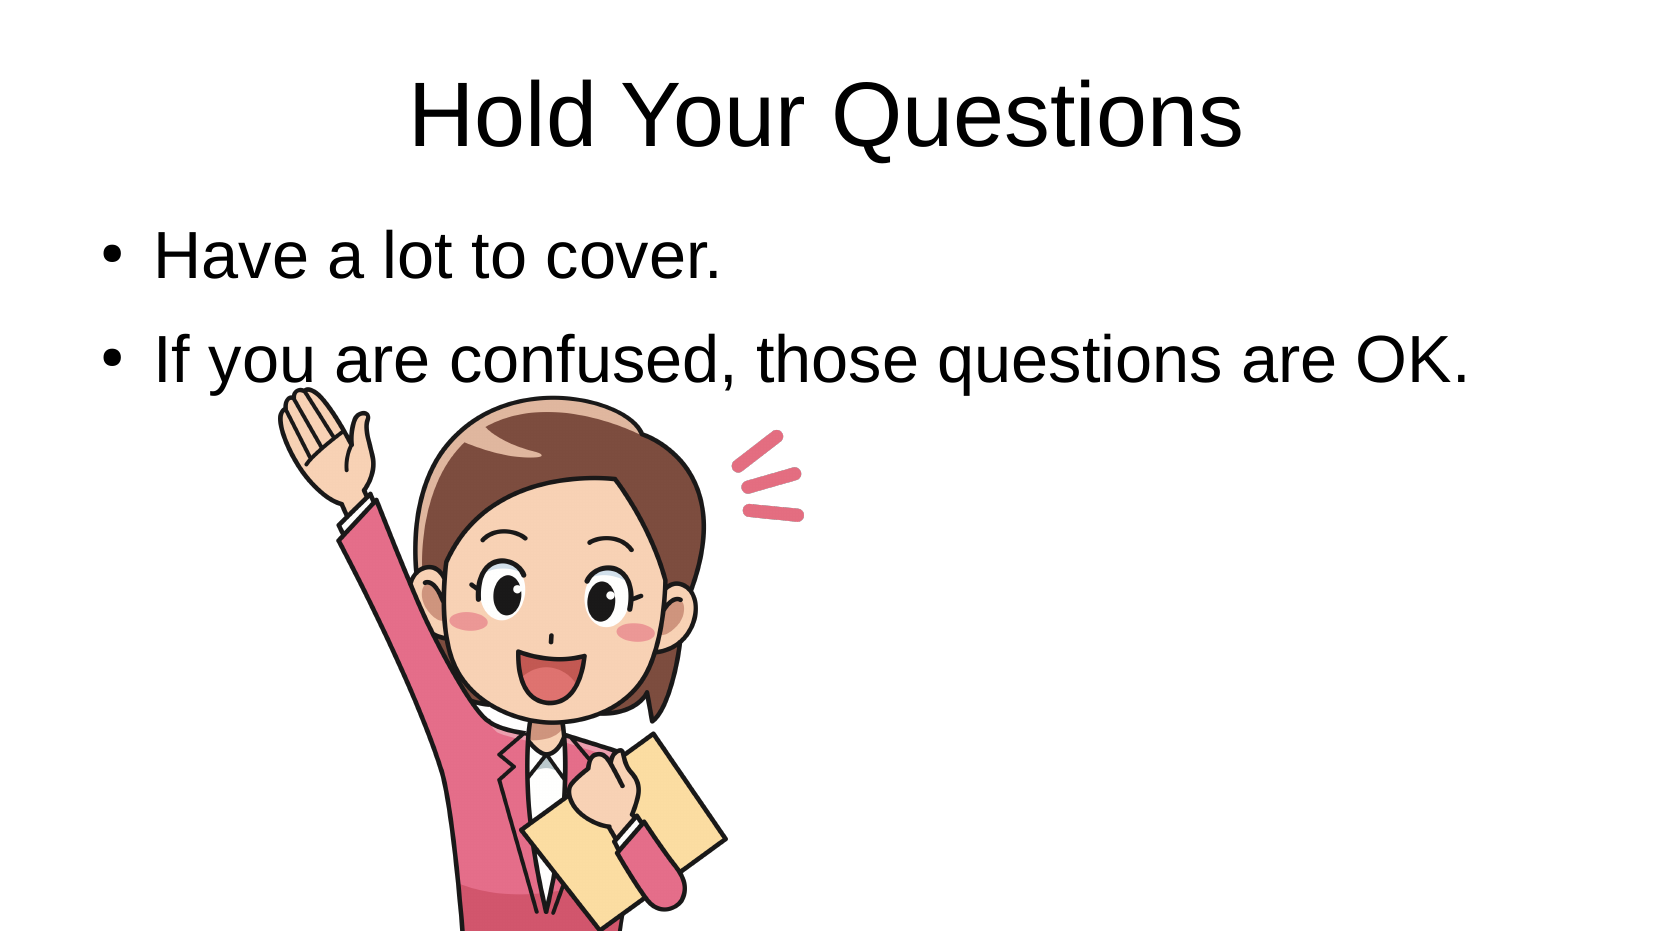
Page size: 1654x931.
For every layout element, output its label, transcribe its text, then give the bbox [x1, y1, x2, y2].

list Have a lot to cover. If you are confused, those questions are OK. [82, 217, 1571, 758]
picture [278, 387, 804, 931]
title Hold Your Questions [82, 37, 1571, 193]
